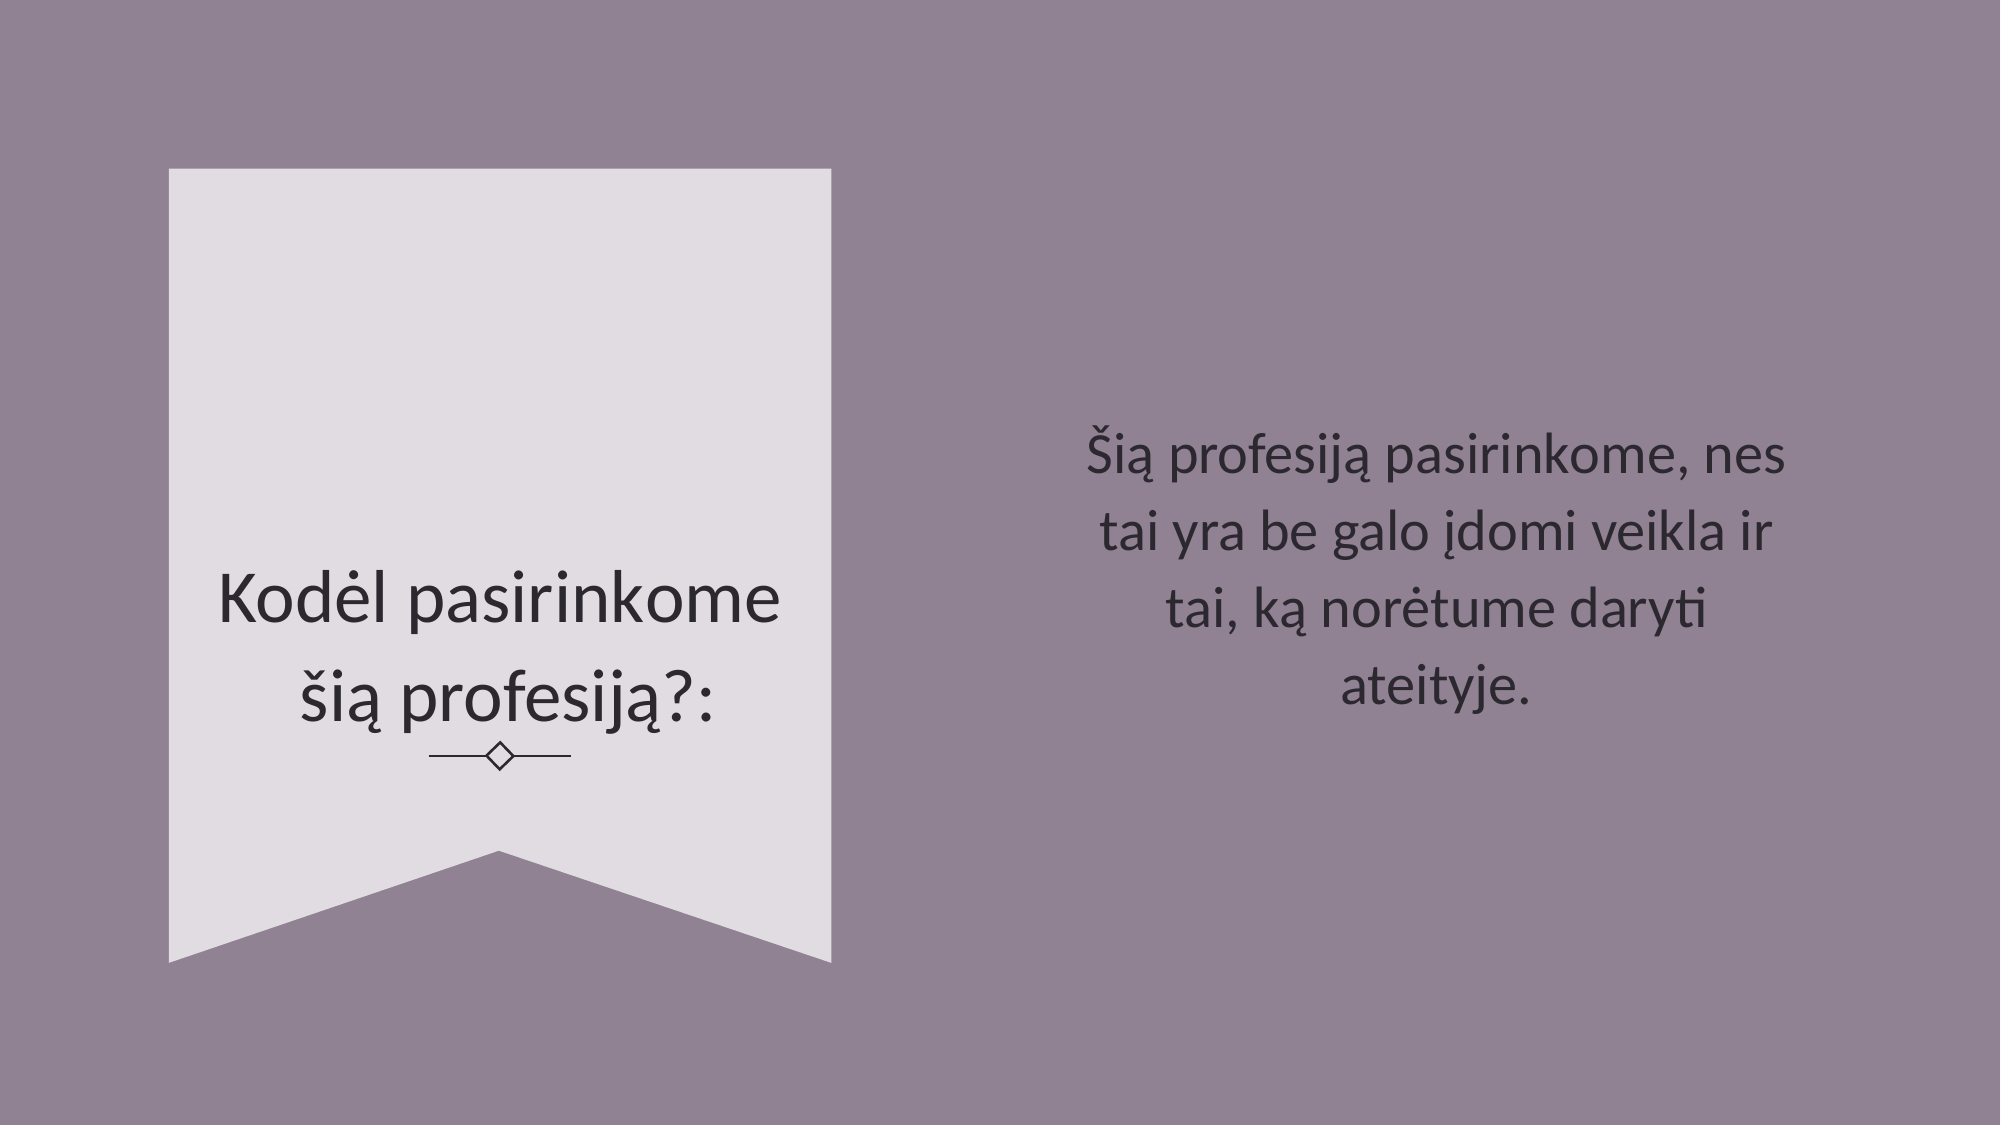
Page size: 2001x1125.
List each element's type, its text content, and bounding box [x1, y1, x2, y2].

list Šią profesiją pasirinkome, nes tai yra be galo įdomi veikla ir tai, ką norėtume daryti ateityje. [1048, 118, 1826, 1007]
title Kodėl pasirinkome šią profesiją?: [199, 402, 801, 874]
text_box [0, 0, 2000, 1125]
